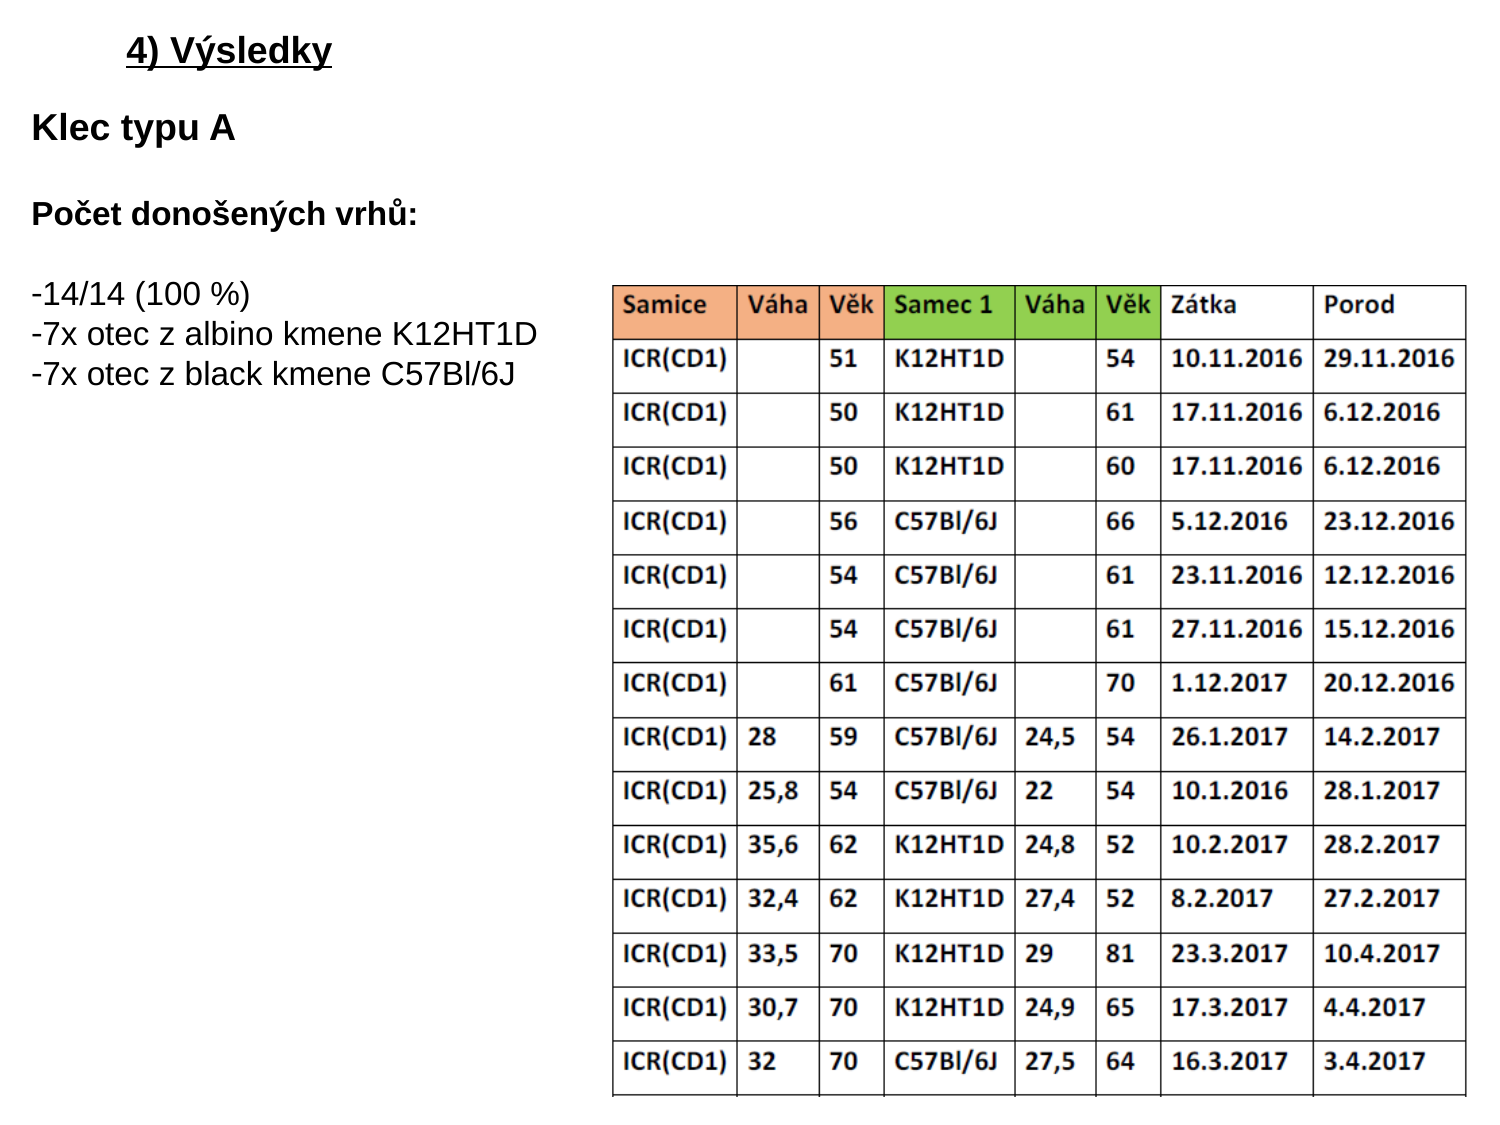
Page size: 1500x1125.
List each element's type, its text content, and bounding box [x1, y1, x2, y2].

picture [611, 285, 1468, 1097]
text_box Klec typu A Počet donošených vrhů: 14/14 (100 %) 7x otec z albino kmene K12HT1D 7x otec z black kmene C57Bl/6J [16, 95, 766, 400]
text_box 4) Výsledky [16, 19, 1499, 171]
